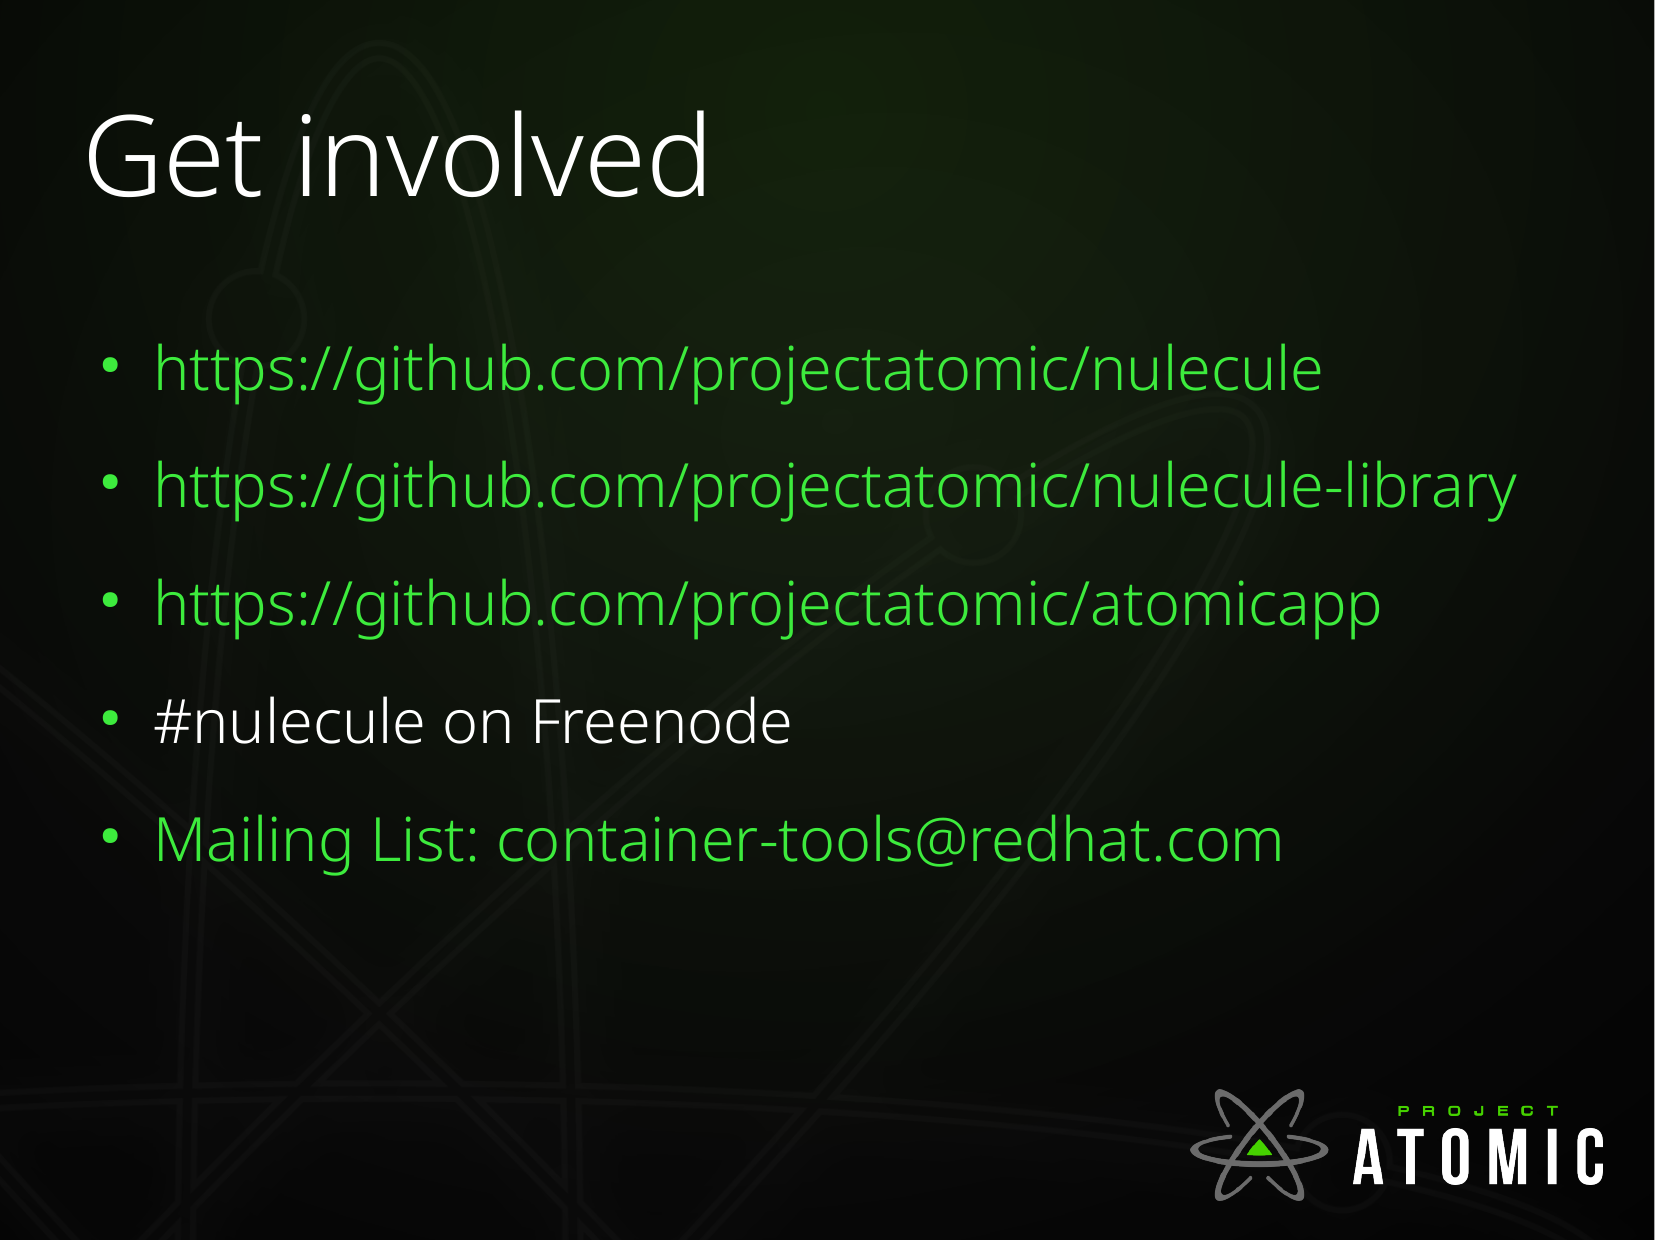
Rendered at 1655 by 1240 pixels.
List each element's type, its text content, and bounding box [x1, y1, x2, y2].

list https://github.com/projectatomic/nulecule https://github.com/projectatomic/nulecule-library https://github.com/projectatomic/atomicapp #nulecule on Freenode Mailing List: container-tools@redhat.com [82, 289, 1576, 1120]
title Get involved [82, 49, 1572, 257]
picture [0, 0, 1654, 1240]
